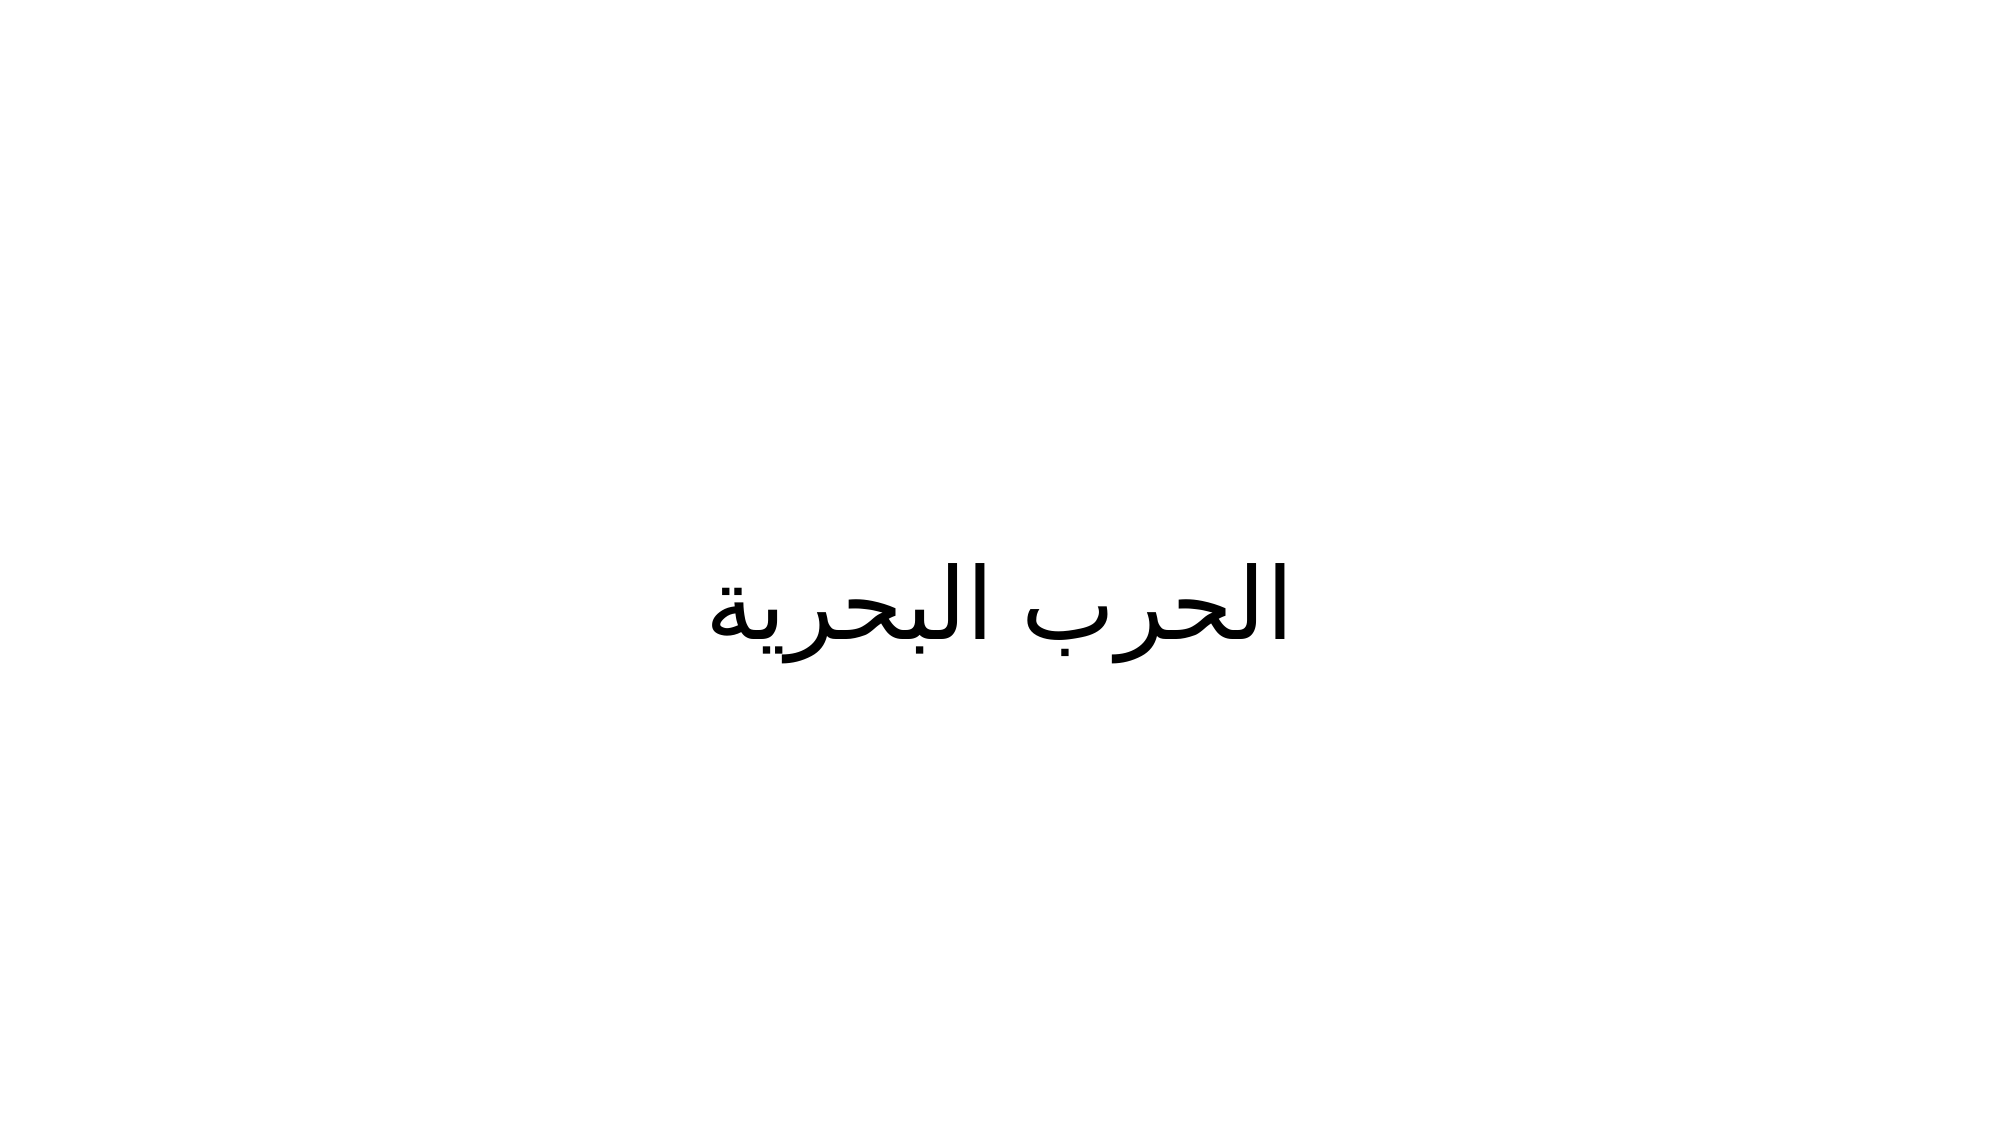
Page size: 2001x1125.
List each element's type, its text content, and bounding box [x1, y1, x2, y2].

text_box الحرب البحرية [500, 532, 1501, 669]
